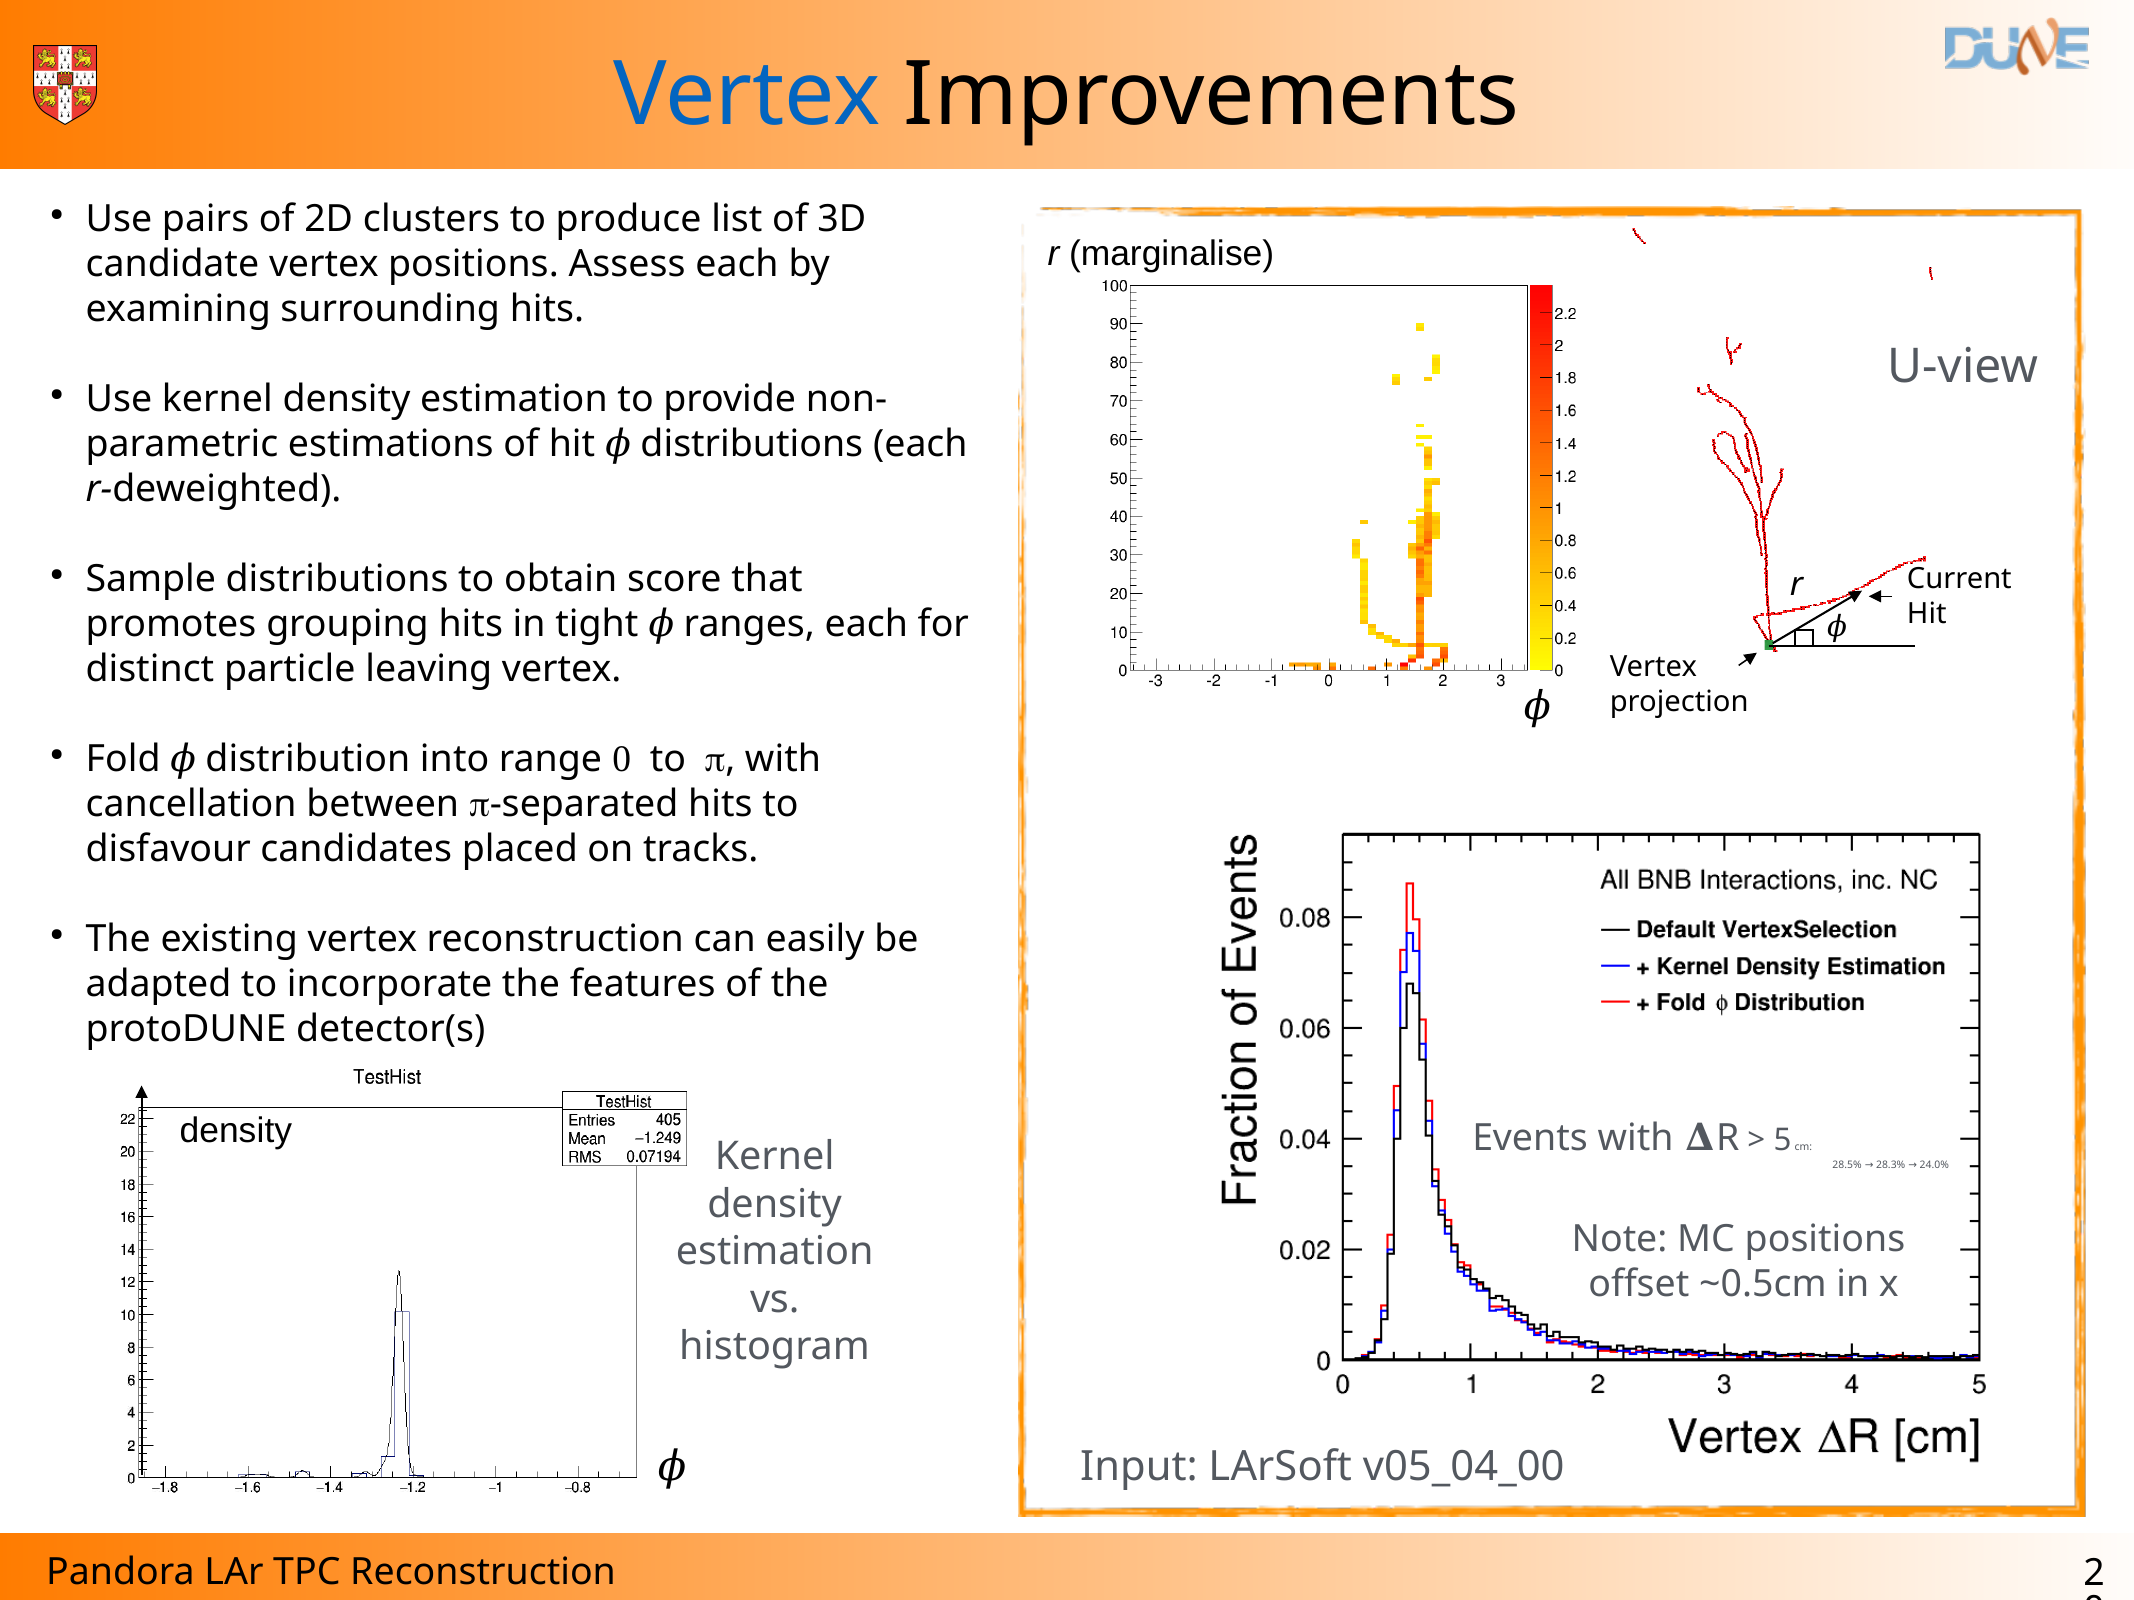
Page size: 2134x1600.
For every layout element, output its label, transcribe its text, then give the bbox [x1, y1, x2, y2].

text_box Kernel density estimation vs. histogram [649, 1122, 900, 1376]
text_box U-view [1873, 326, 2052, 401]
text_box Note: MC positions offset ~0.5cm in x [1559, 1195, 1928, 1334]
text_box <number> [2075, 1539, 2132, 1600]
picture [1018, 206, 2088, 1517]
picture [119, 1064, 691, 1505]
text_box Vertex Improvements [208, 27, 1925, 150]
text_box density [171, 1098, 281, 1158]
text_box <number> [942, 1533, 949, 1600]
text_box 𝜙 [649, 1429, 738, 1499]
text_box Input: LArSoft v05_04_00 [1051, 1405, 1595, 1522]
text_box Use pairs of 2D clusters to produce list of 3D candidate vertex positions. Assess each by examining surrounding hits. Use kernel density estimation to provide non-parametric estimations of hit 𝜙 distributions (each r-deweighted). Sample distributions to obtain score that promotes grouping hits in tight 𝜙 ranges, each for distinct particle leaving vertex. Fold 𝜙 distribution into range 0 to p, with cancellation between p-separated hits to disfavour candidates placed on tracks. The existing vertex reconstruction can easily be adapted to incorporate the features of the protoDUNE detector(s) [41, 179, 981, 1063]
picture [1944, 17, 2090, 76]
picture [33, 45, 97, 125]
text_box <number> [942, 0, 949, 27]
text_box w [cm] [433, 1533, 438, 1600]
text_box Events with 𝚫R > 5 cm: 28.5% → 28.3% → 24.0% [1463, 1088, 1961, 1195]
